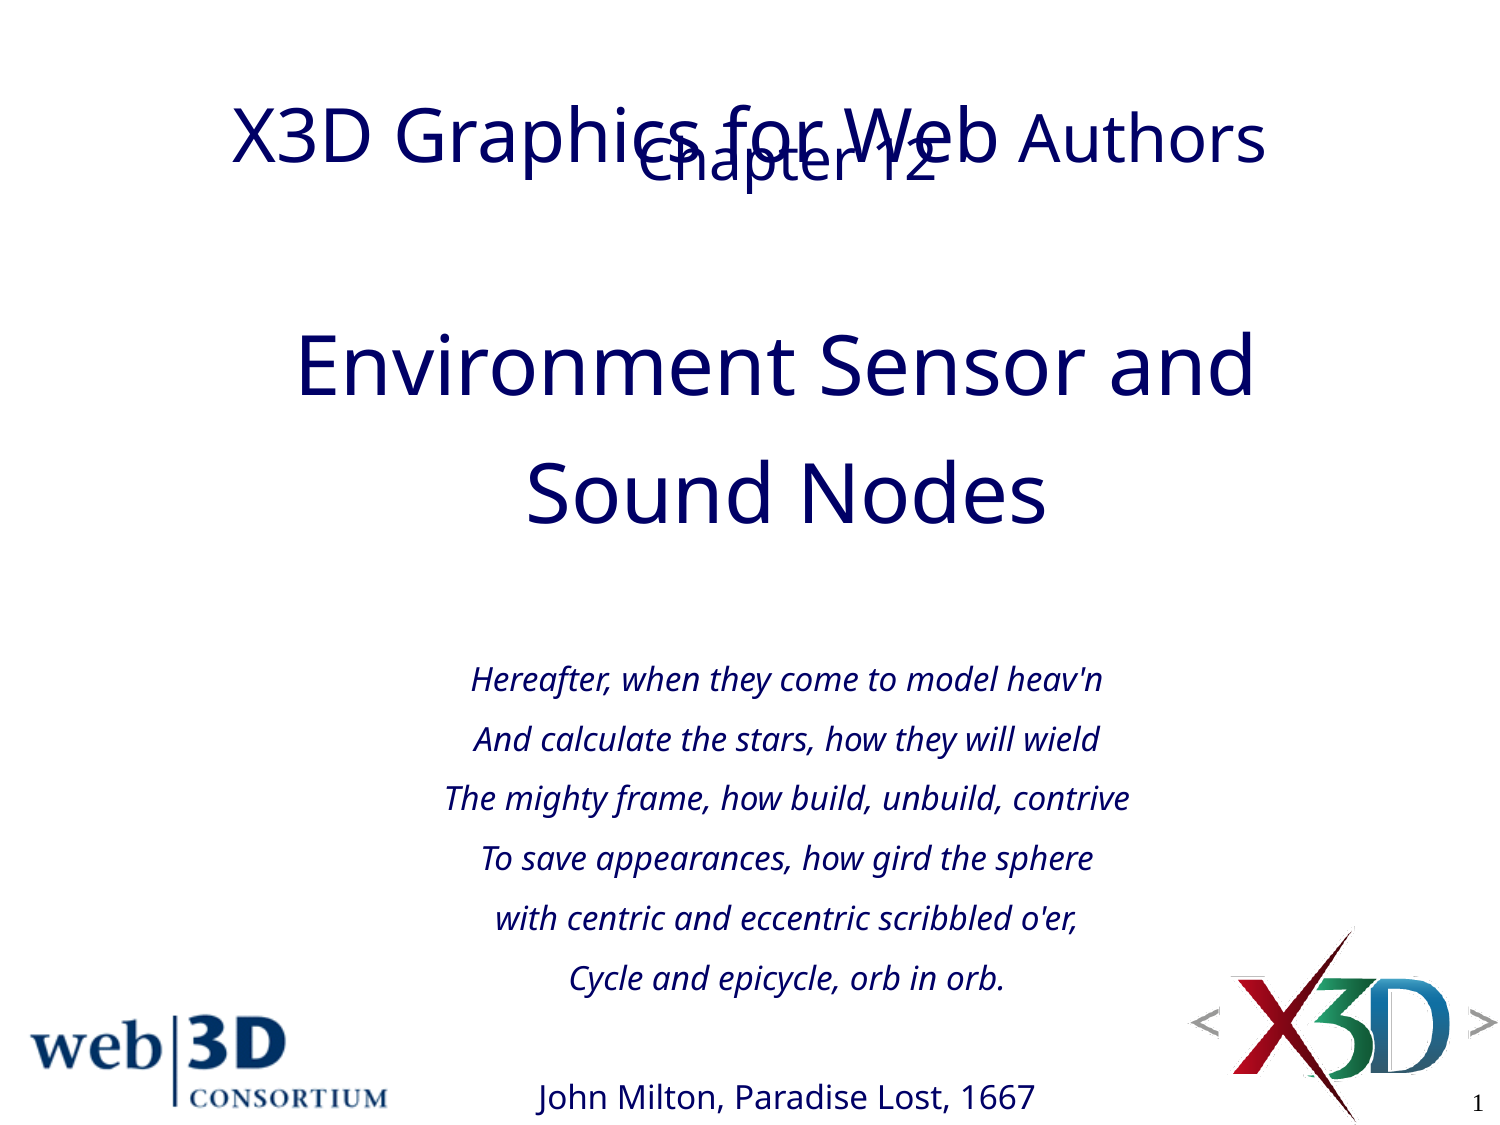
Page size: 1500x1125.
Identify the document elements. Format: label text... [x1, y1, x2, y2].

subtitle Chapter 12 Environment Sensor and Sound Nodes Hereafter, when they come to model heav'n And calculate the stars, how they will wield The mighty frame, how build, unbuild, contrive To save appearances, how gird the sphere with centric and eccentric scribbled o'er, Cycle and epicycle, orb in orb. John Milton, Paradise Lost, 1667 [112, 165, 1388, 1072]
title X3D Graphics for Web Authors [112, 29, 1388, 165]
picture [12, 998, 413, 1118]
picture [1187, 926, 1500, 1125]
